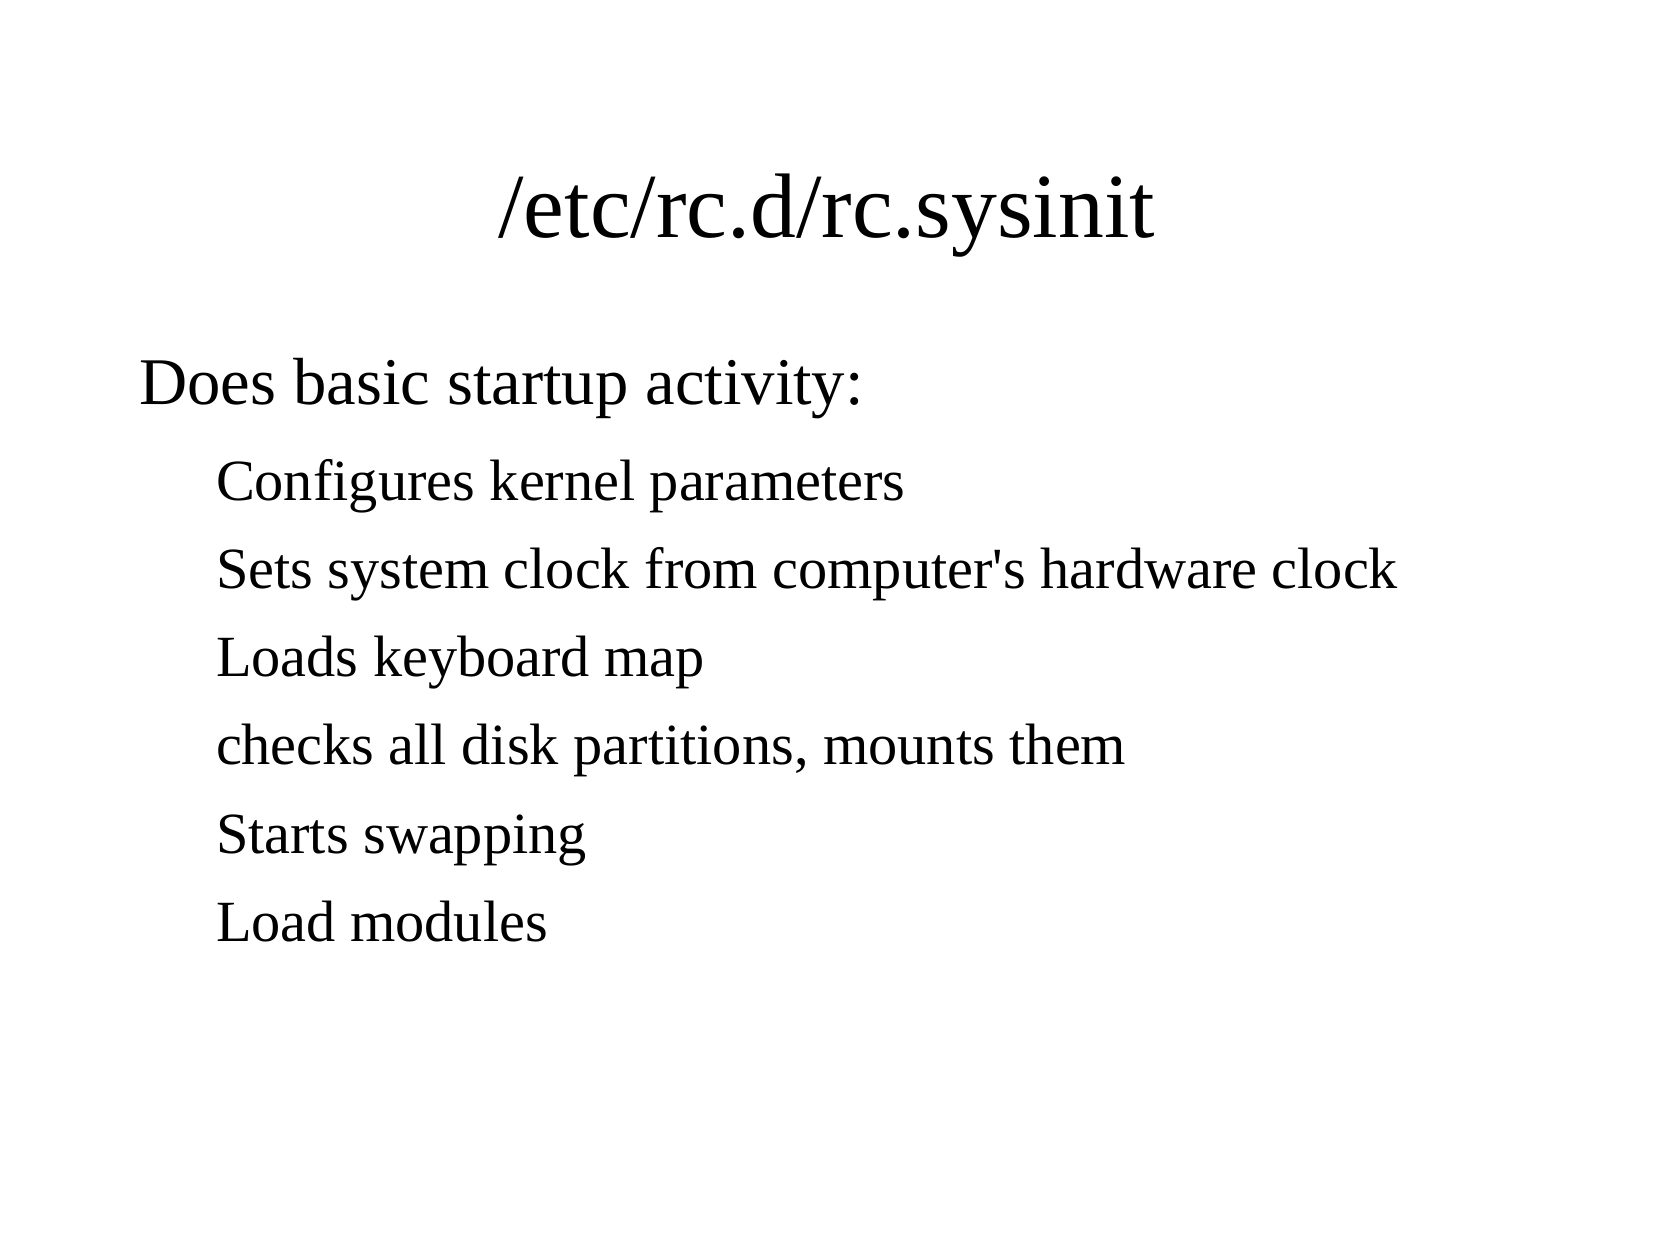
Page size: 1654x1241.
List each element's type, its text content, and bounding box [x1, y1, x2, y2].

title /etc/rc.d/rc.sysinit [121, 102, 1534, 311]
list Does basic startup activity: Configures kernel parameters Sets system clock from computer's hardware clock Loads keyboard map checks all disk partitions, mounts them Starts swapping Load modules [121, 344, 1534, 1127]
